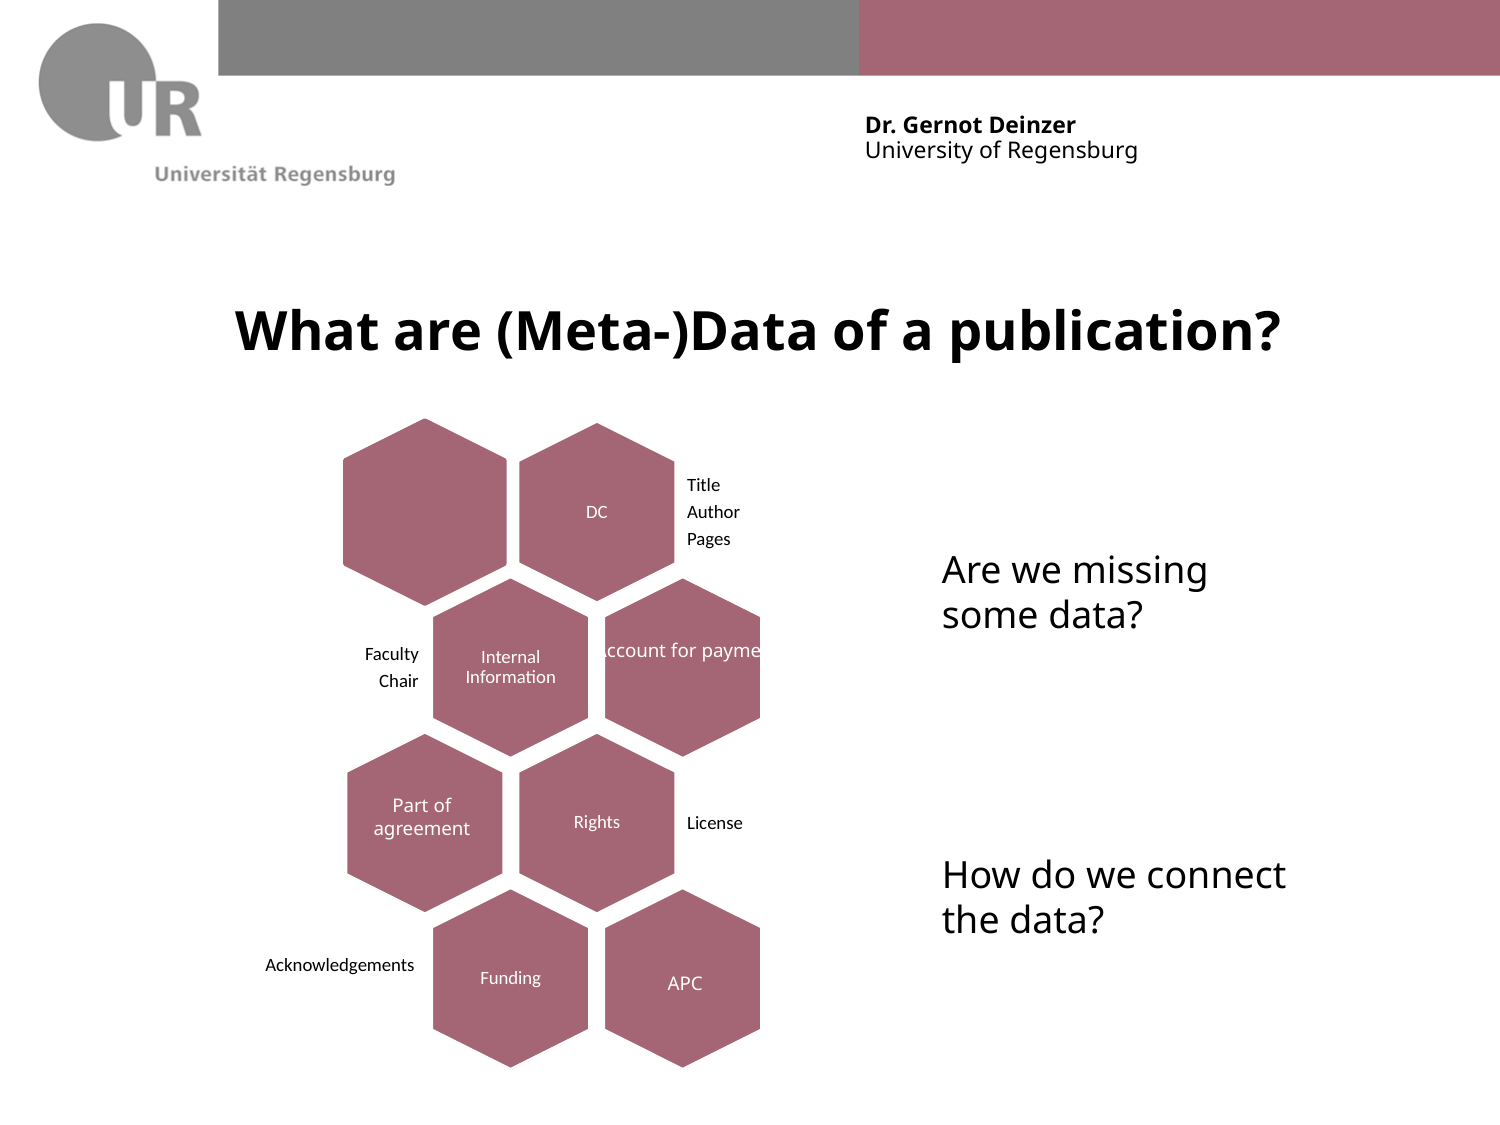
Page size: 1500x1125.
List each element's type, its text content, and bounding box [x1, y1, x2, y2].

text_box How do we connect the data? [927, 843, 1329, 949]
text_box DC [517, 420, 677, 604]
text_box Are we missing some data? [927, 538, 1329, 644]
text_box APC [550, 964, 820, 1002]
text_box [345, 420, 505, 604]
text_box Acknowledgements [226, 923, 425, 1034]
text_box Internal Information [430, 575, 591, 760]
text_box Funding [430, 886, 591, 1071]
text_box License [681, 768, 886, 878]
text_box [603, 669, 763, 760]
title What are (Meta-)Data of a publication? [220, 271, 1400, 386]
text_box Part of agreement [336, 786, 508, 847]
text_box Rights [517, 731, 677, 915]
text_box [603, 886, 763, 964]
text_box Title Author Pages [681, 457, 886, 567]
text_box [345, 731, 505, 786]
text_box Account for payment [575, 631, 799, 669]
text_box [345, 847, 505, 915]
text_box Faculty Chair [226, 612, 425, 723]
text_box [603, 1002, 763, 1071]
picture [17, 18, 419, 209]
text_box [603, 575, 763, 631]
